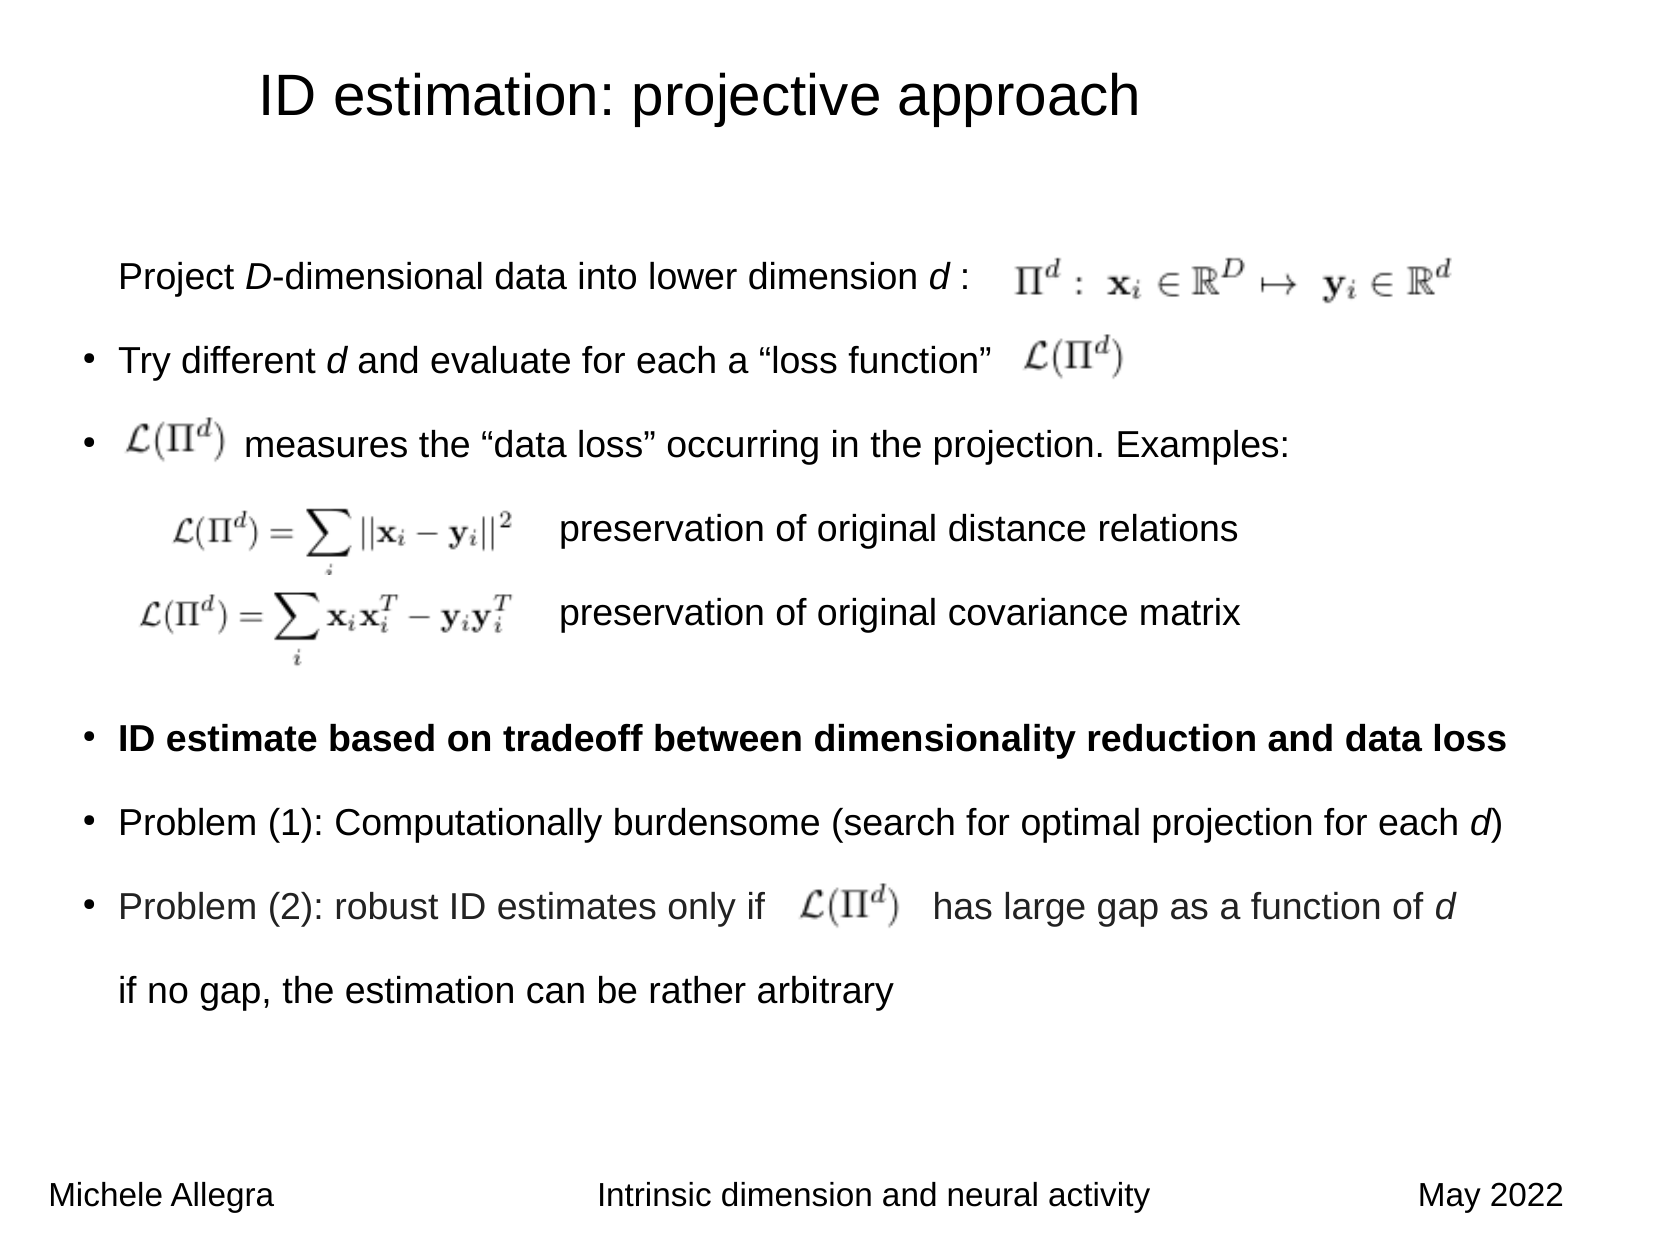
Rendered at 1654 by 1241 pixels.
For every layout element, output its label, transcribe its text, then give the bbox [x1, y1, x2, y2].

text_box Michele Allegra Intrinsic dimension and neural activity May 2022 [33, 1168, 1603, 1221]
picture [102, 395, 240, 479]
subtitle Project D-dimensional data into lower dimension d : Try different d and evaluate for each a “loss function” measures the “data loss” occurring in the projection. Examples: preservation of original distance relations preservation of original covariance matrix ID estimate based on tradeoff between dimensionality reduction and data loss Problem (1): Computationally burdensome (search for optimal projection for each d) Problem (2): robust ID estimates only if has large gap as a function of d if no gap, the estimation can be rather arbitrary [82, 198, 1571, 1111]
picture [776, 861, 914, 946]
title ID estimation: projective approach [82, 44, 1335, 147]
picture [977, 229, 1490, 396]
